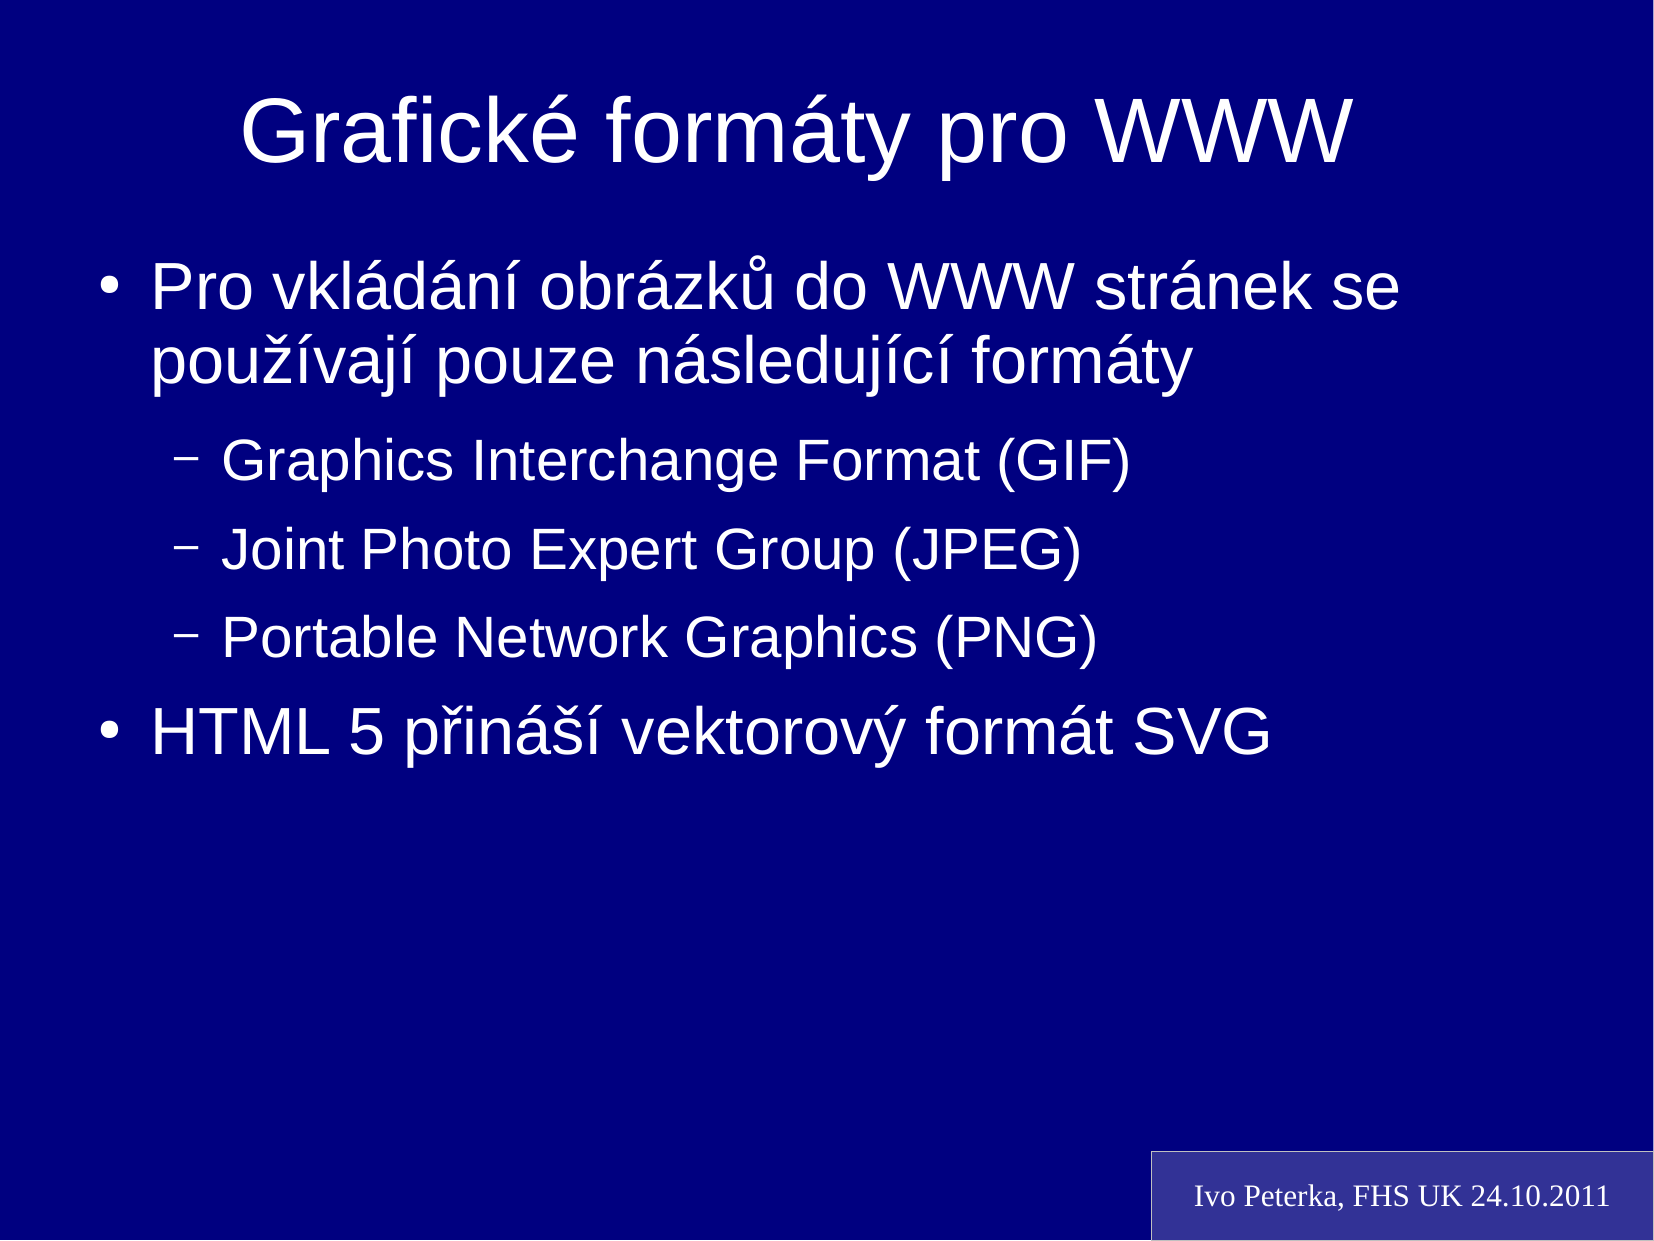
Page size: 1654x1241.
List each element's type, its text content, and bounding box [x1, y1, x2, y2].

title Grafické formáty pro WWW [79, 42, 1515, 220]
list Pro vkládání obrázků do WWW stránek se používají pouze následující formáty Graphics Interchange Format (GIF) Joint Photo Expert Group (JPEG) Portable Network Graphics (PNG) HTML 5 přináší vektorový formát SVG [79, 248, 1515, 951]
